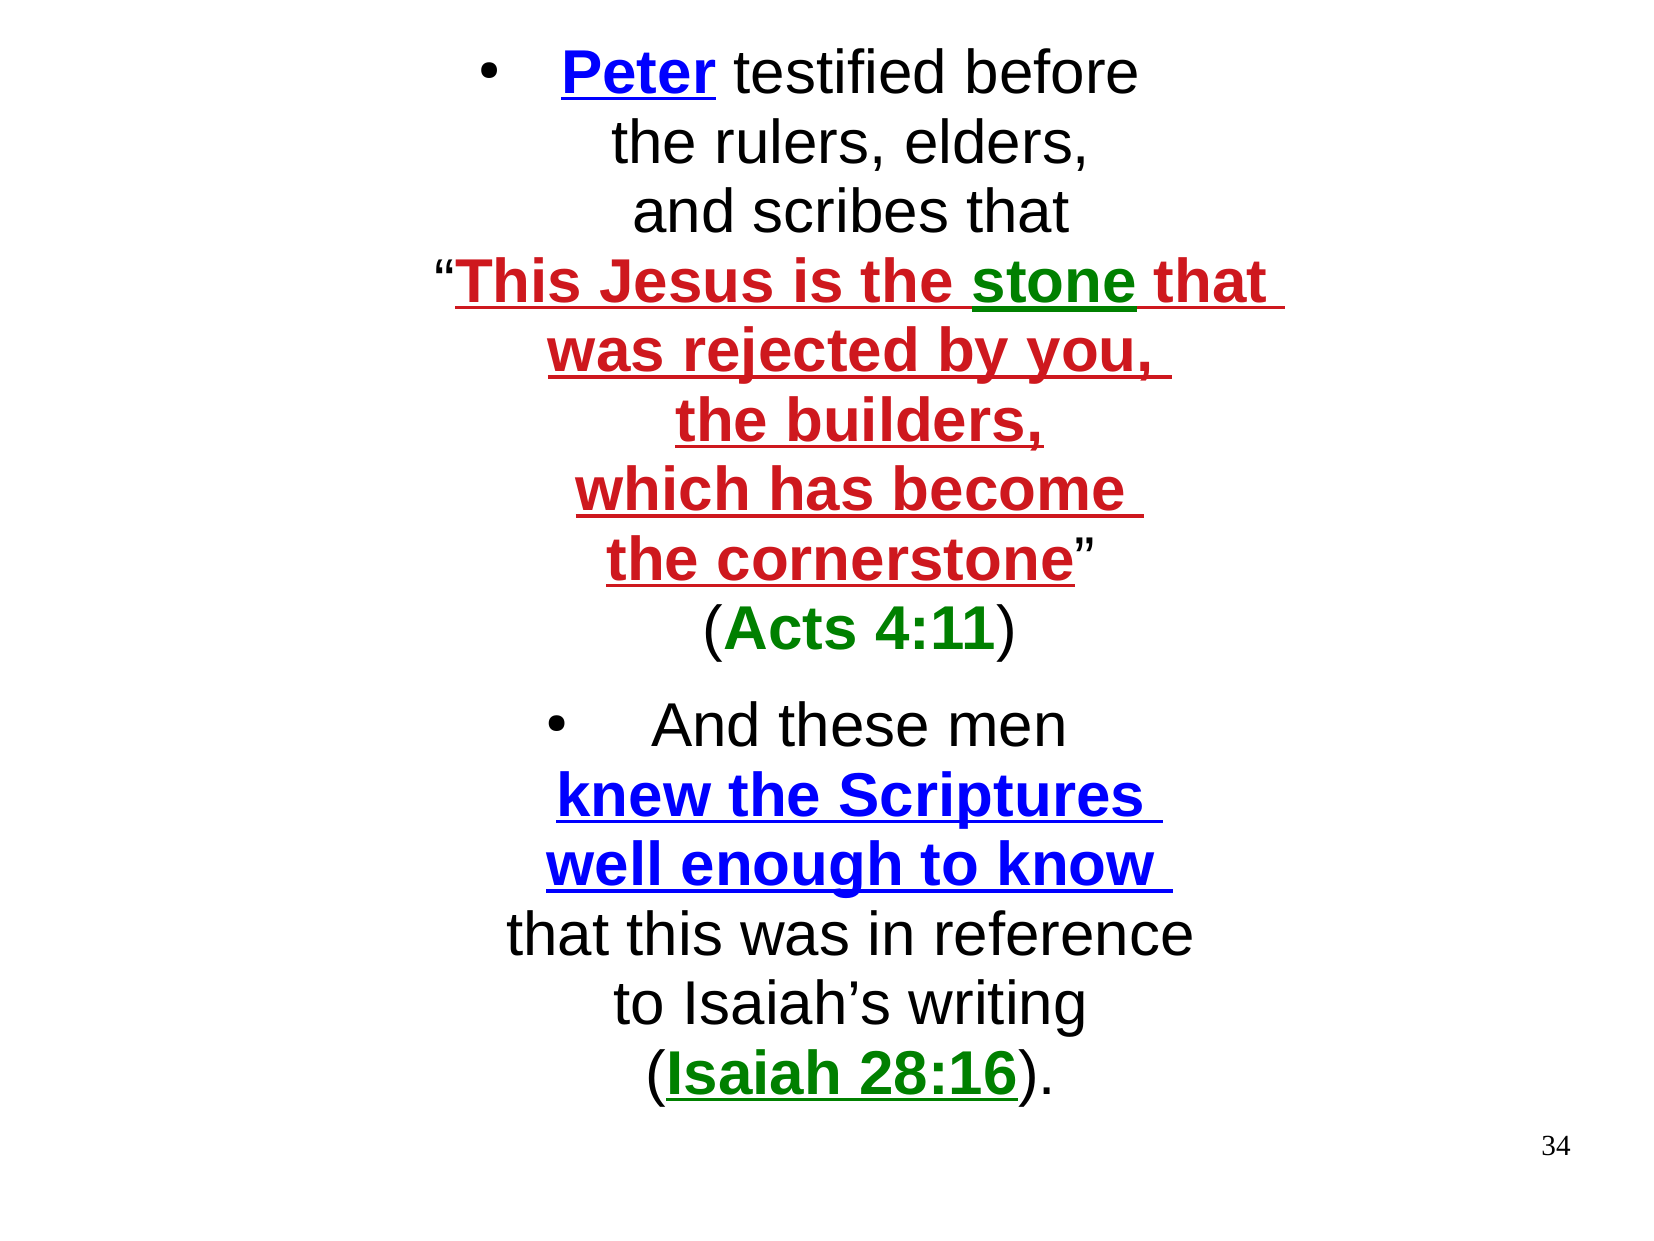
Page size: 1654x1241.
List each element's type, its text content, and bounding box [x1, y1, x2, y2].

list Peter testified before the rulers, elders, and scribes that “This Jesus is the stone that was rejected by you, the builders, which has become the cornerstone” (Acts 4:11) And these men knew the Scriptures well enough to know that this was in reference to Isaiah’s writing (Isaiah 28:16). [82, 37, 1571, 1109]
